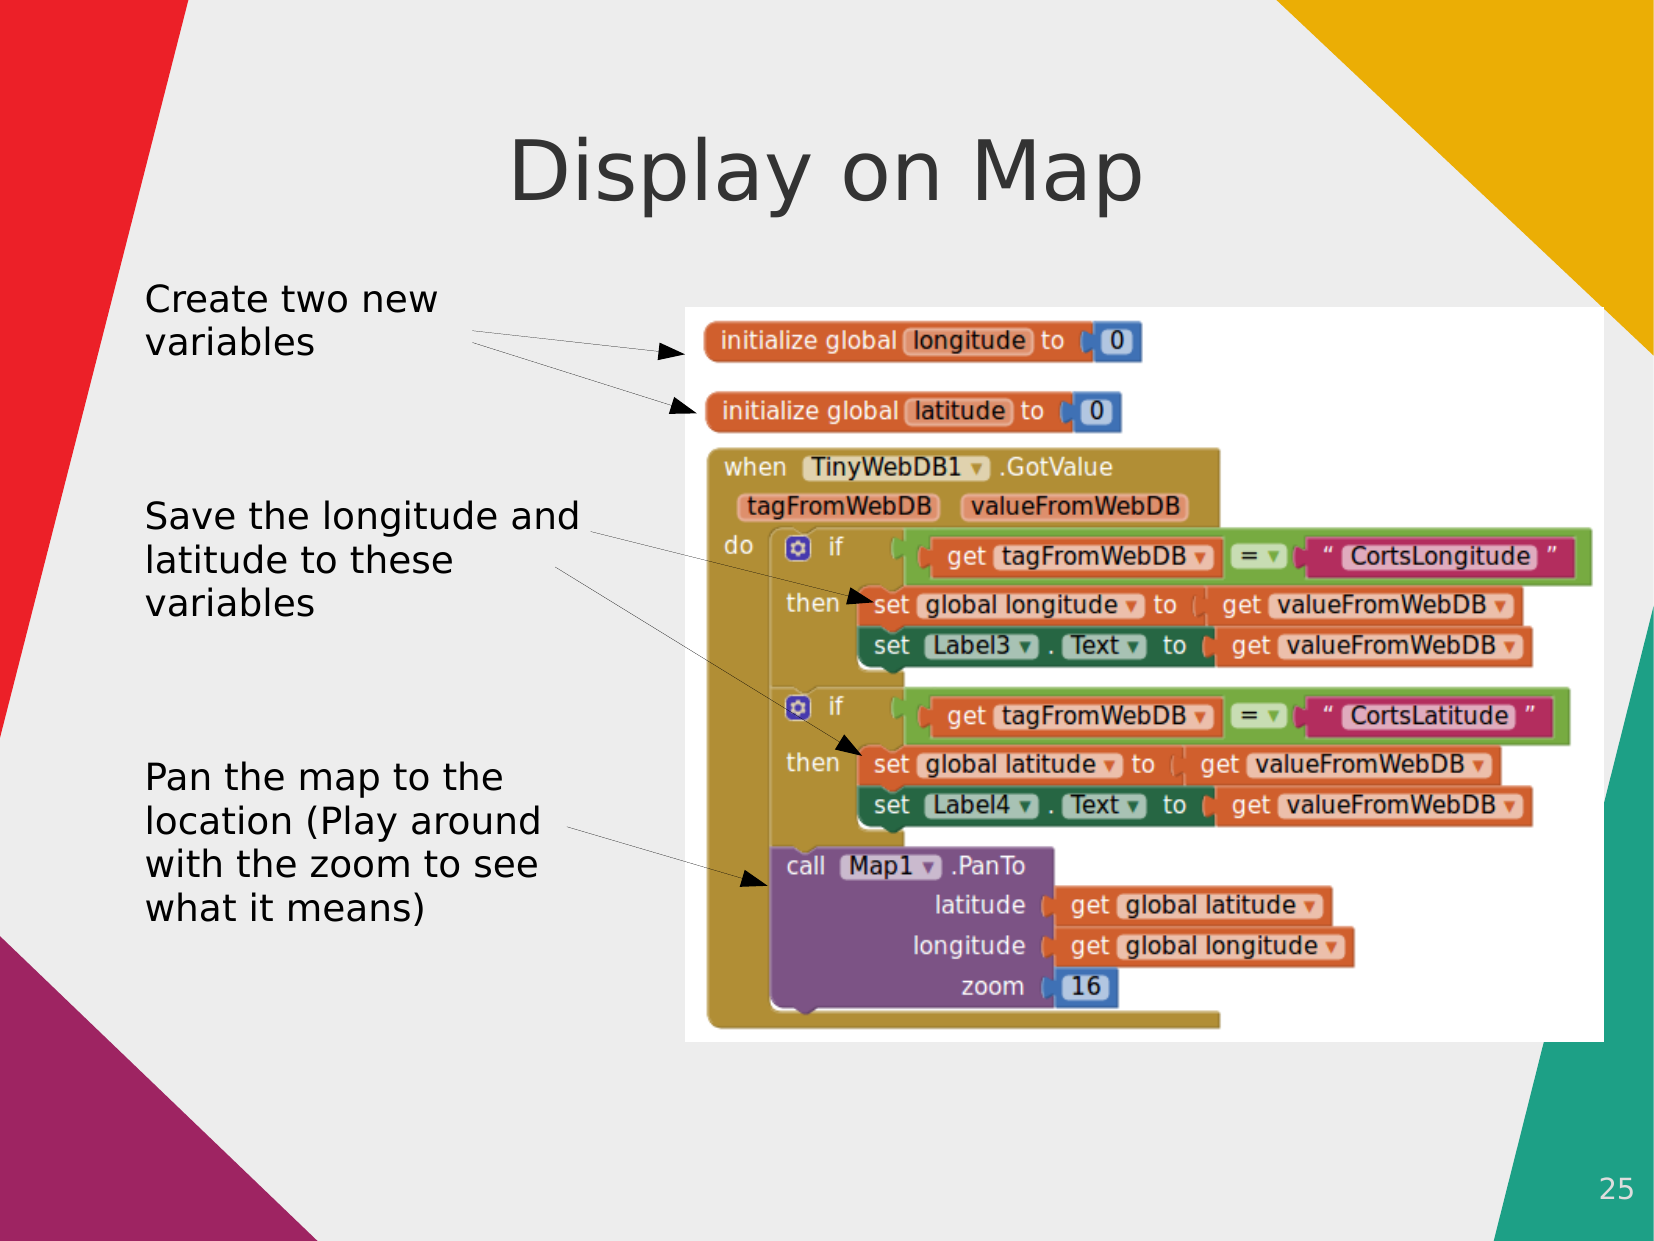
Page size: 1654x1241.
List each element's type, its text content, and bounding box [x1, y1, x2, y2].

picture [685, 307, 1604, 1042]
title Display on Map [114, 73, 1539, 271]
text_box Create two new variables Save the longitude and latitude to these variables Pan the map to the location (Play around with the zoom to see what it means) [129, 270, 626, 938]
